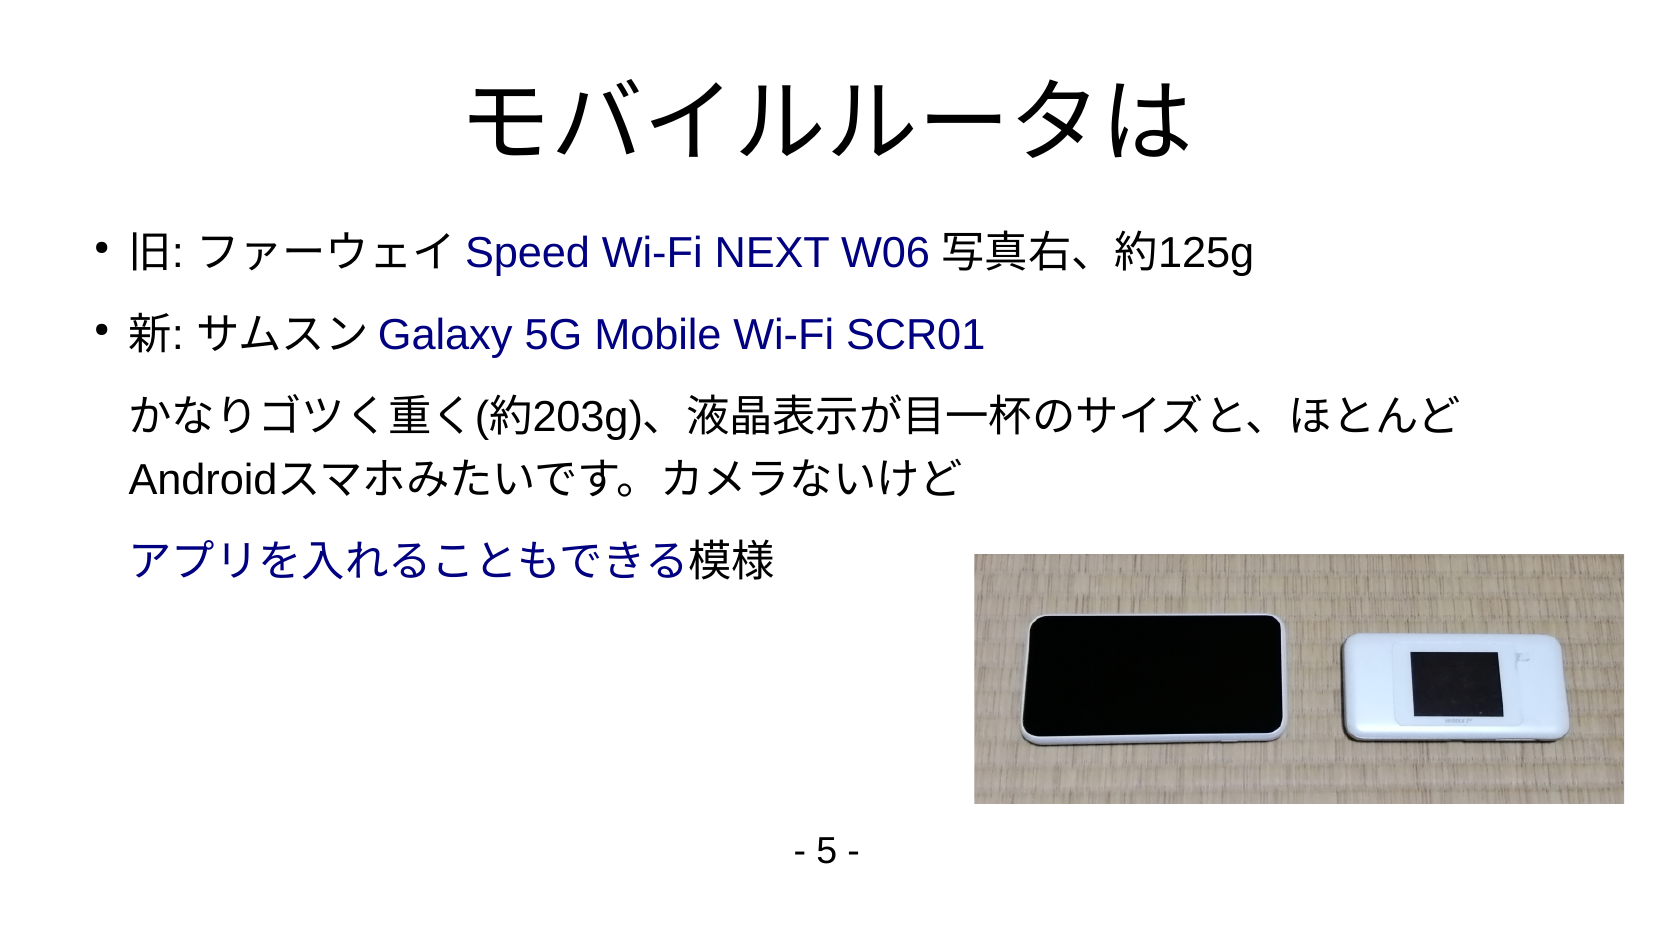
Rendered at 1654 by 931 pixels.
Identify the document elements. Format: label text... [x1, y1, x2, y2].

text_box - <番号> - [703, 815, 950, 886]
title モバイルルータは [82, 37, 1571, 193]
picture [974, 554, 1625, 804]
list 旧: ファーウェイ Speed Wi-Fi NEXT W06 写真右、約125g 新: サムスン Galaxy 5G Mobile Wi-Fi SCR01 かなりゴツく重く(約203g)、液晶表示が目一杯のサイズと、ほとんどAndroidスマホみたいです。カメラないけど アプリを入れることもできる模様 [82, 217, 1571, 591]
